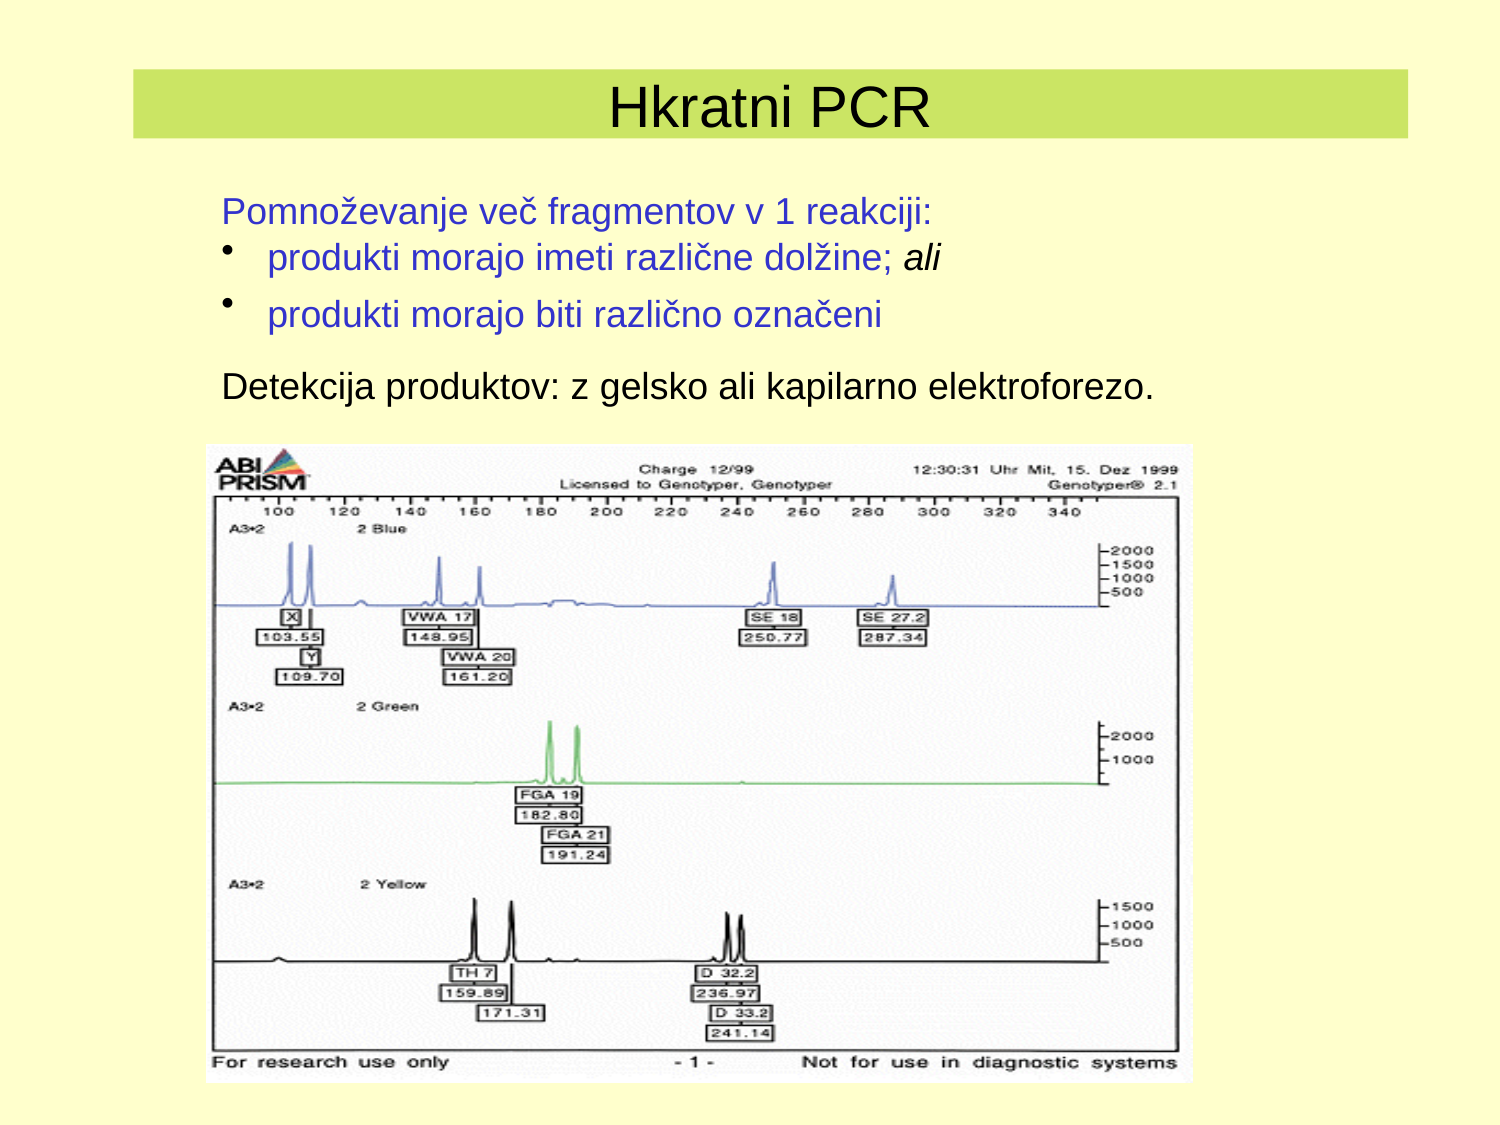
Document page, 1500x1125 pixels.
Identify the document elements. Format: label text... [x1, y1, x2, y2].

text_box Hkratni PCR [133, 69, 1409, 139]
text_box Pomnoževanje več fragmentov v 1 reakciji: produkti morajo imeti različne dolžine; ali produkti morajo biti različno označeni Detekcija produktov: z gelsko ali kapilarno elektroforezo. [206, 179, 1353, 415]
picture [206, 444, 1193, 1083]
